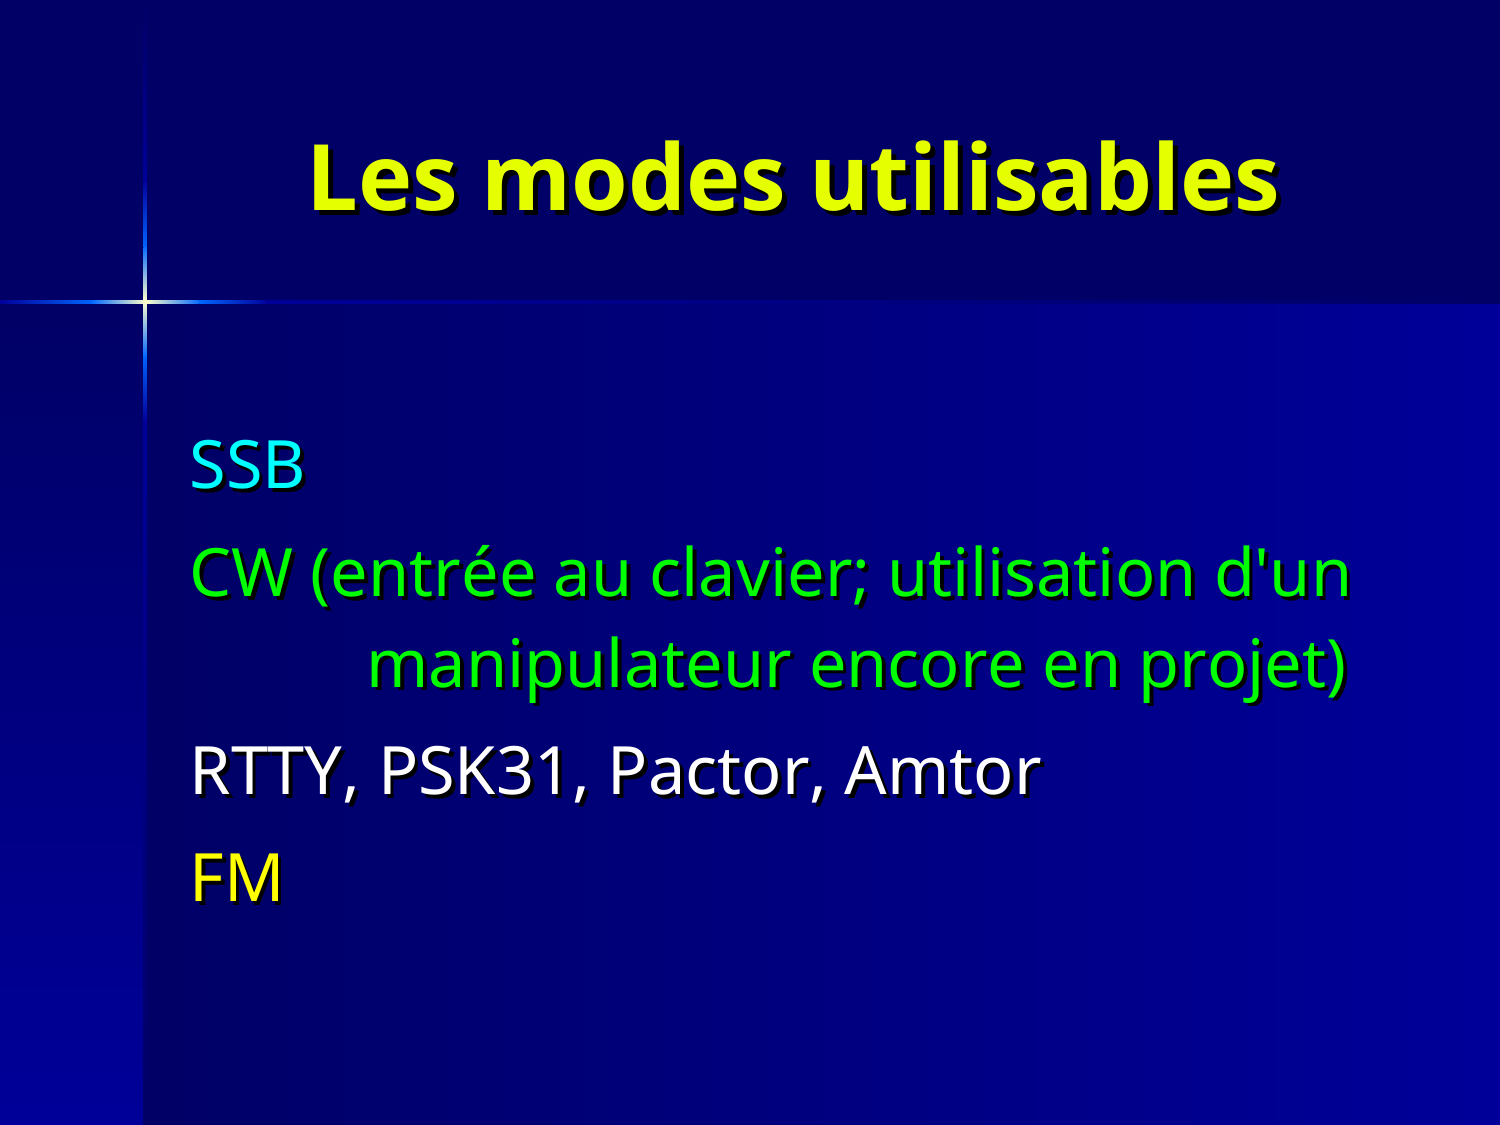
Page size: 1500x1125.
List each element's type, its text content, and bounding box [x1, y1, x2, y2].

list SSB CW (entrée au clavier; utilisation d'un manipulateur encore en projet) RTTY, PSK31, Pactor, Amtor FM [174, 324, 1413, 1063]
title Les modes utilisables [174, 57, 1413, 293]
